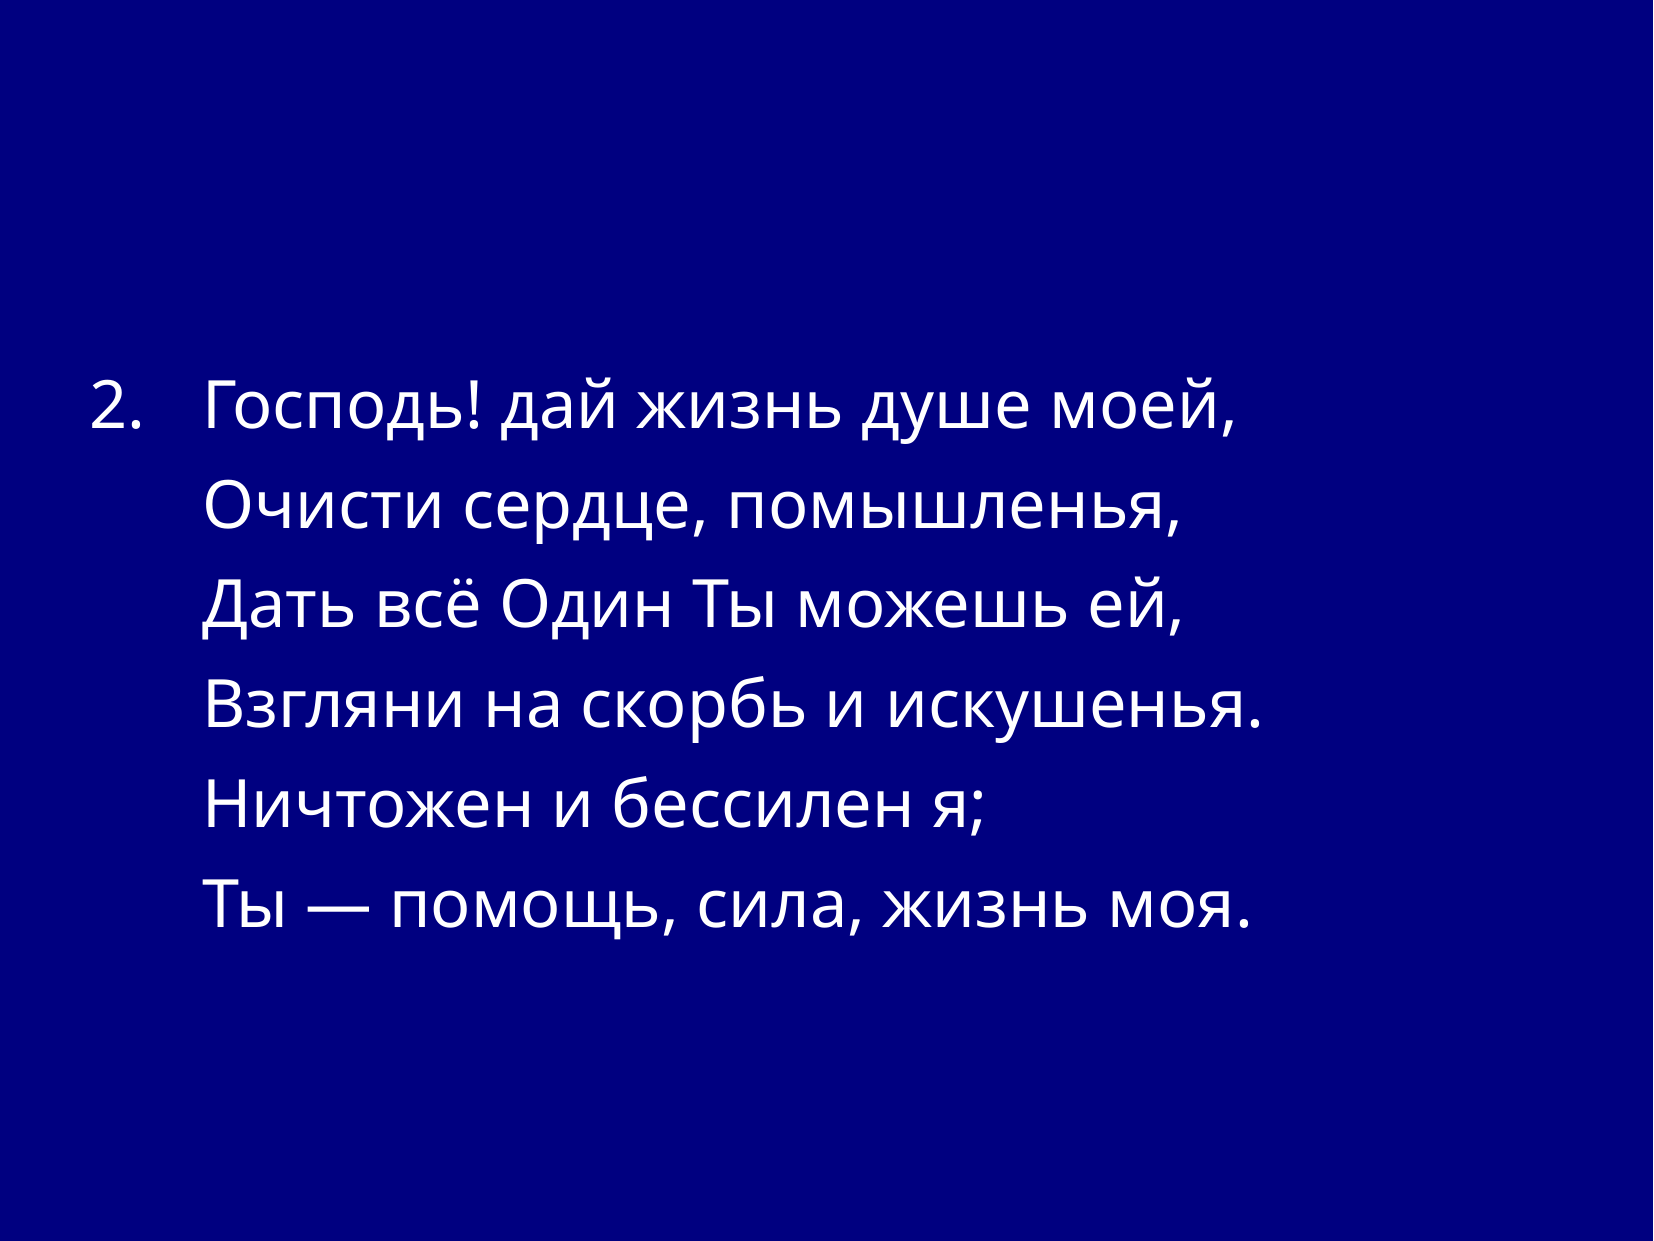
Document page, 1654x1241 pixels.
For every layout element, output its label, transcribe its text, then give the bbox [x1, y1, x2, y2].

text_box 2. Господь! дай жизнь душе моей, Очисти сердце, помышленья, Дать всё Один Ты можешь ей, Взгляни на скорбь и искушенья. Ничтожен и бессилен я; Ты — помощь, сила, жизнь моя. [75, 150, 1576, 1163]
